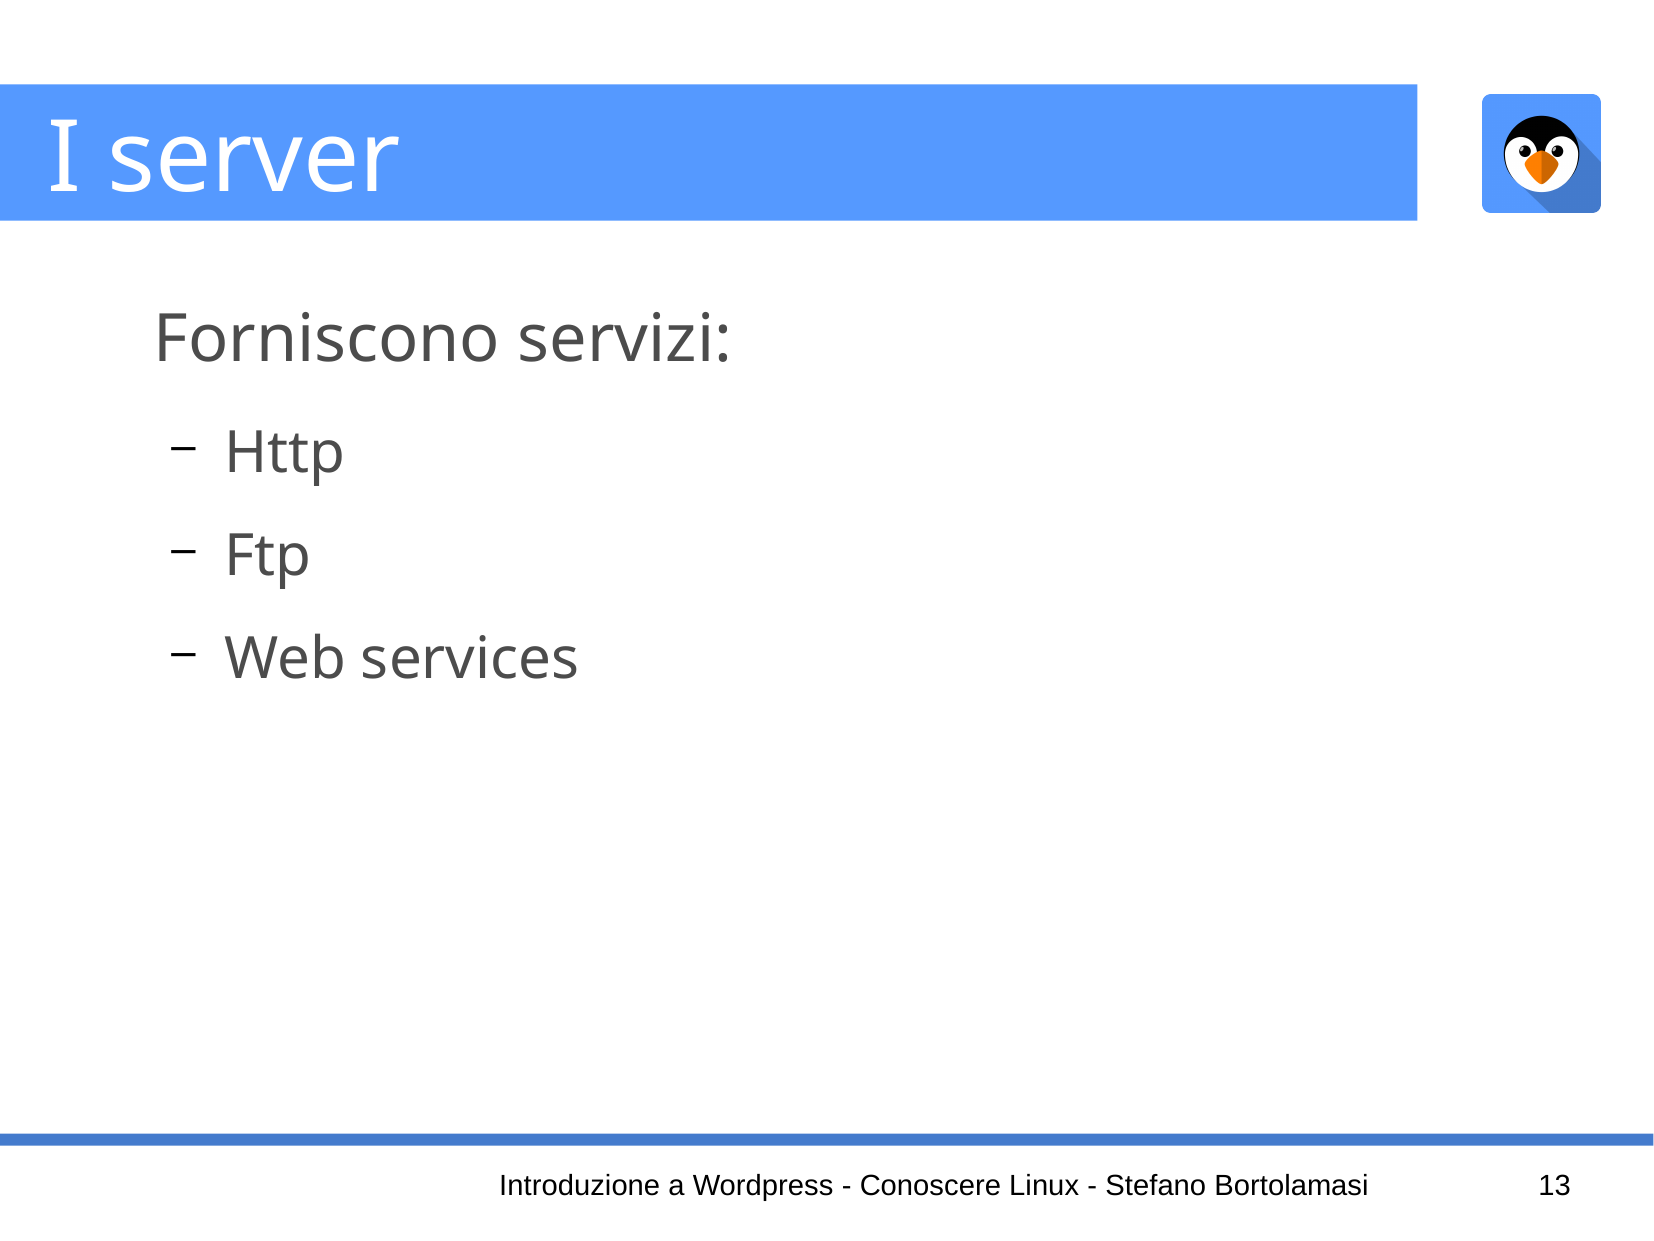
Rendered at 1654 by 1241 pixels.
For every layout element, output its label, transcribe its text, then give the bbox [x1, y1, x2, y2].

list Forniscono servizi: Http Ftp Web services [82, 290, 1538, 1010]
picture [1482, 94, 1601, 213]
title I server [0, 91, 1418, 214]
